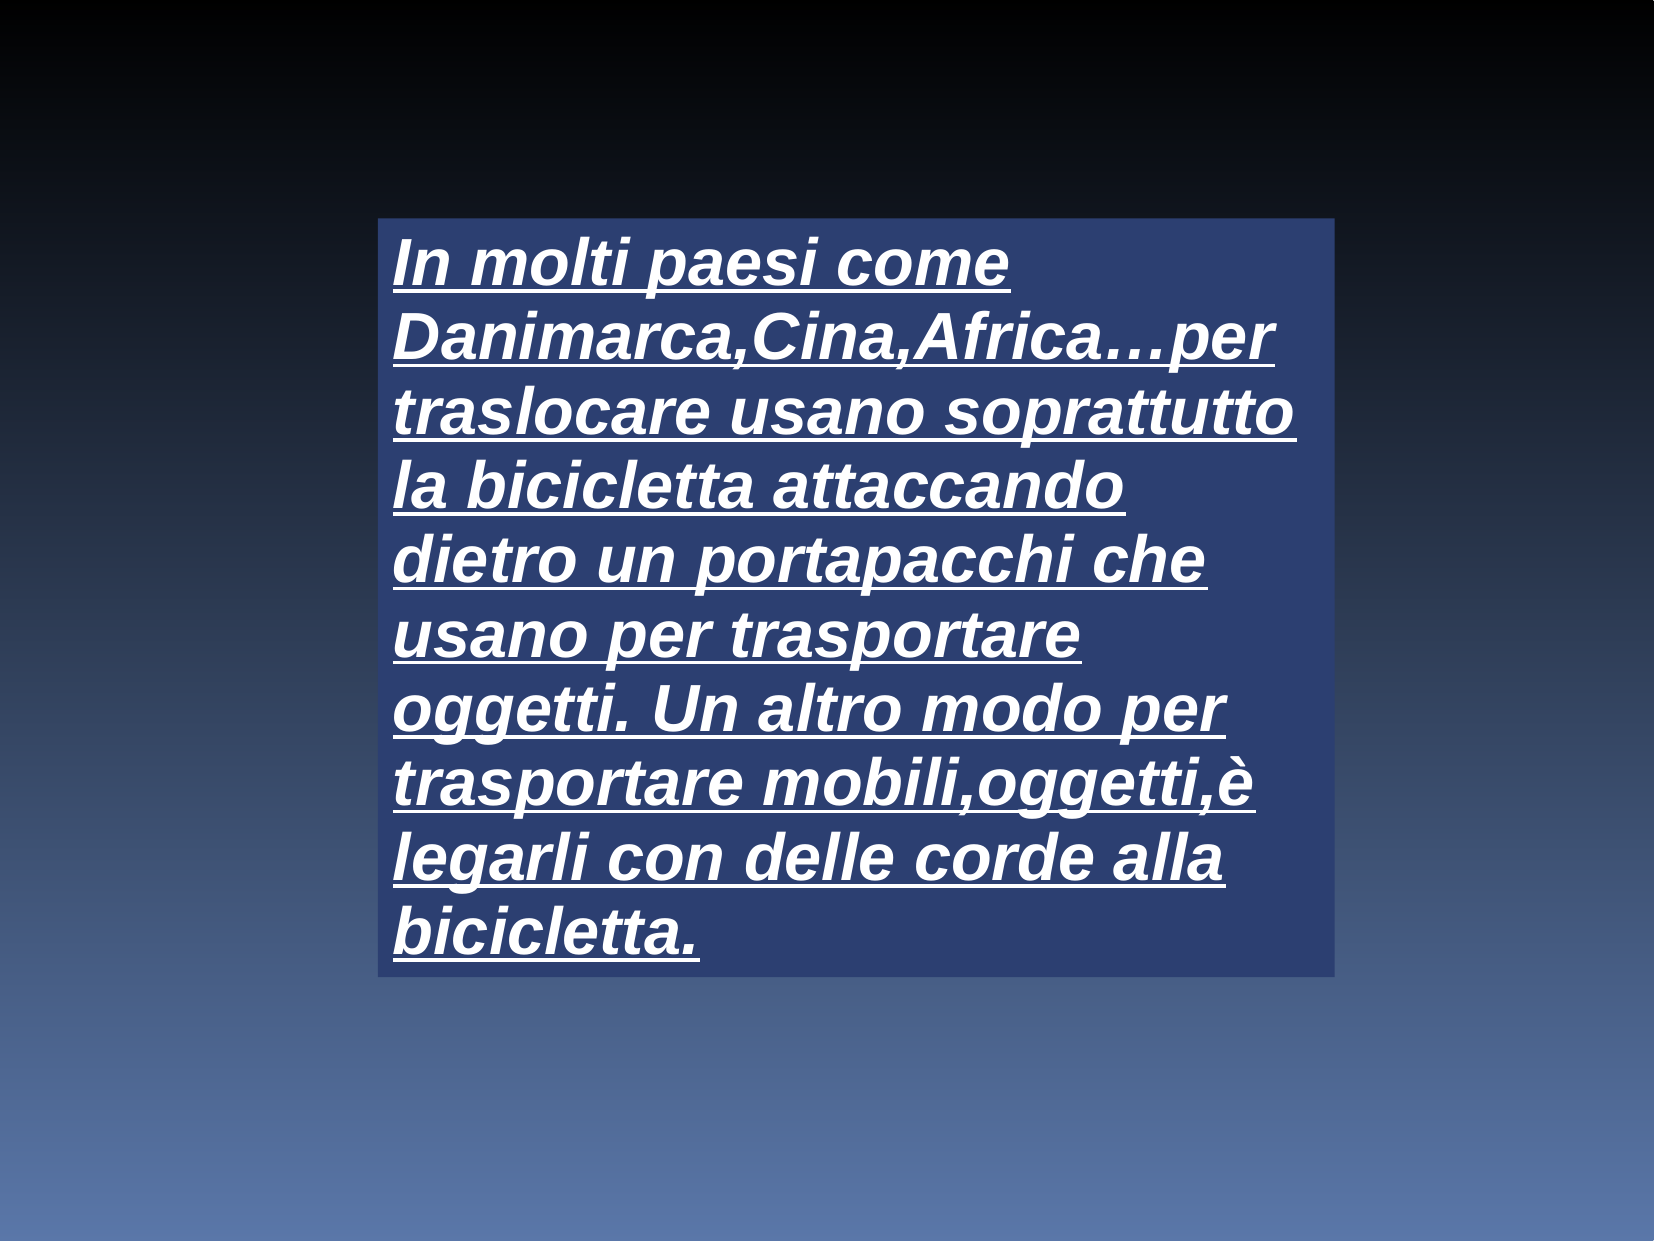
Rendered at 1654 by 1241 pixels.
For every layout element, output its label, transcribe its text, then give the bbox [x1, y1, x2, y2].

text_box In molti paesi come Danimarca,Cina,Africa…per traslocare usano soprattutto la bicicletta attaccando dietro un portapacchi che usano per trasportare oggetti. Un altro modo per trasportare mobili,oggetti,è legarli con delle corde alla bicicletta. [377, 218, 1335, 978]
